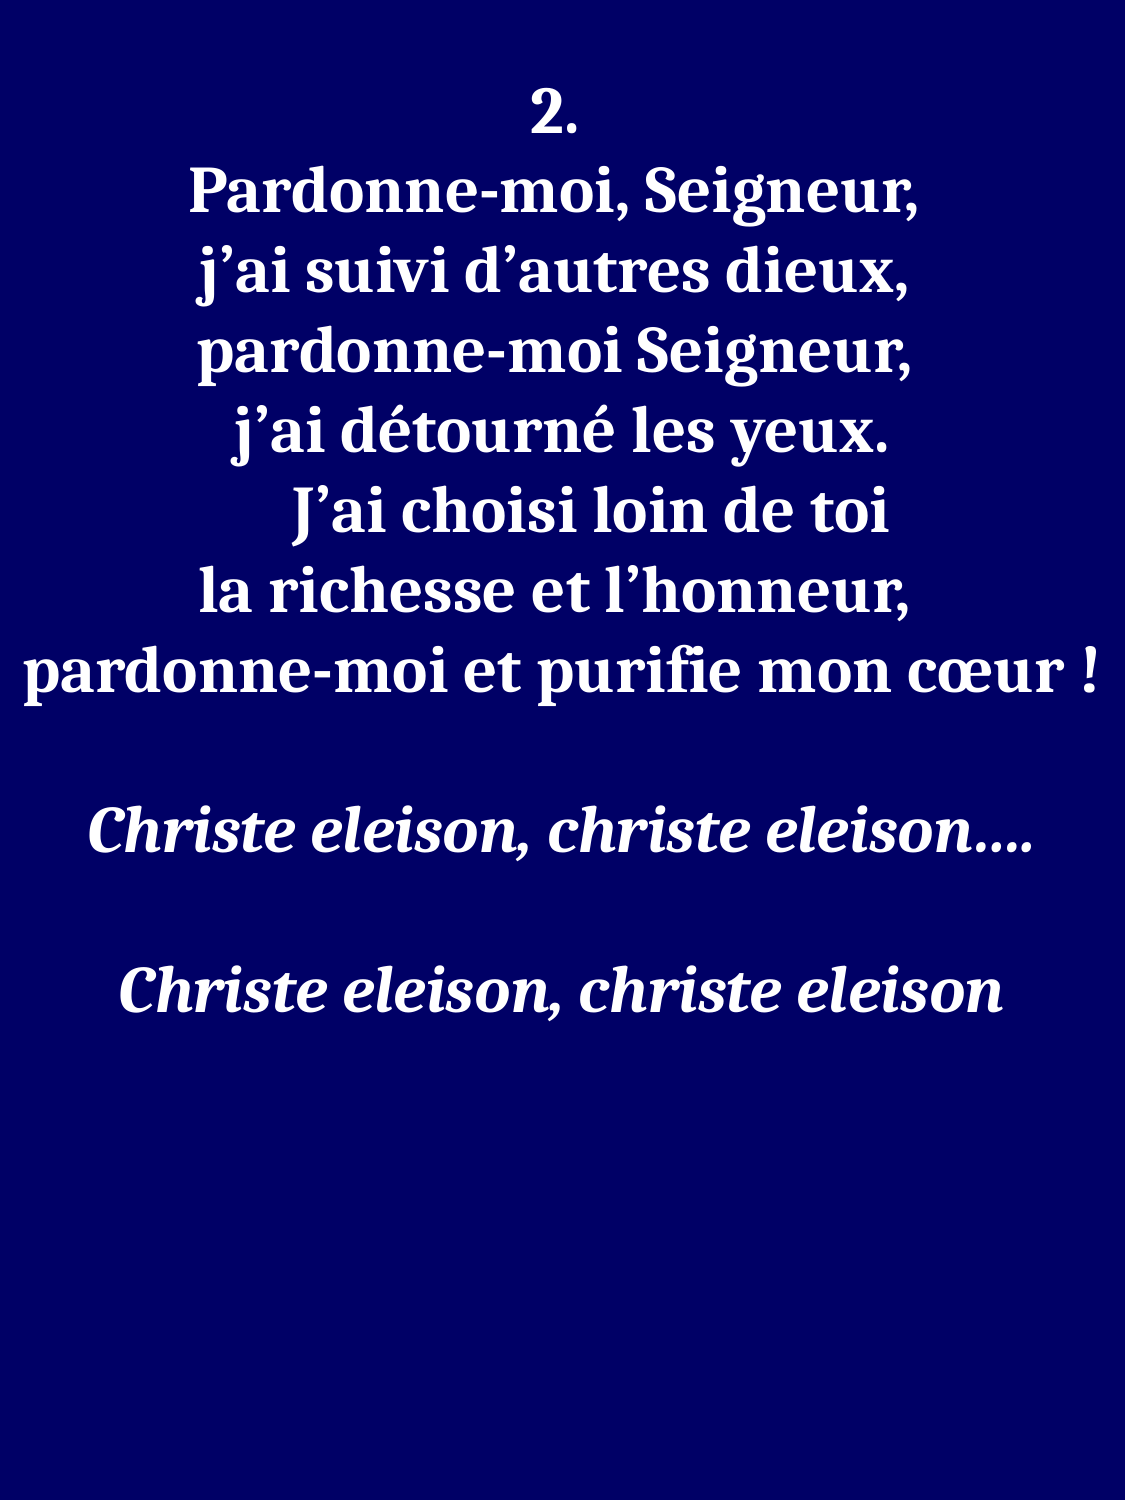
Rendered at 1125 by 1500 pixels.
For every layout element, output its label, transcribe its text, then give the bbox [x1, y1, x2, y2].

text_box 2. Pardonne-moi, Seigneur, j’ai suivi d’autres dieux, pardonne-moi Seigneur, j’ai détourné les yeux. J’ai choisi loin de toi la richesse et l’honneur, pardonne-moi et purifie mon cœur ! Christe eleison, christe eleison…. Christe eleison, christe eleison [0, 58, 1125, 1318]
